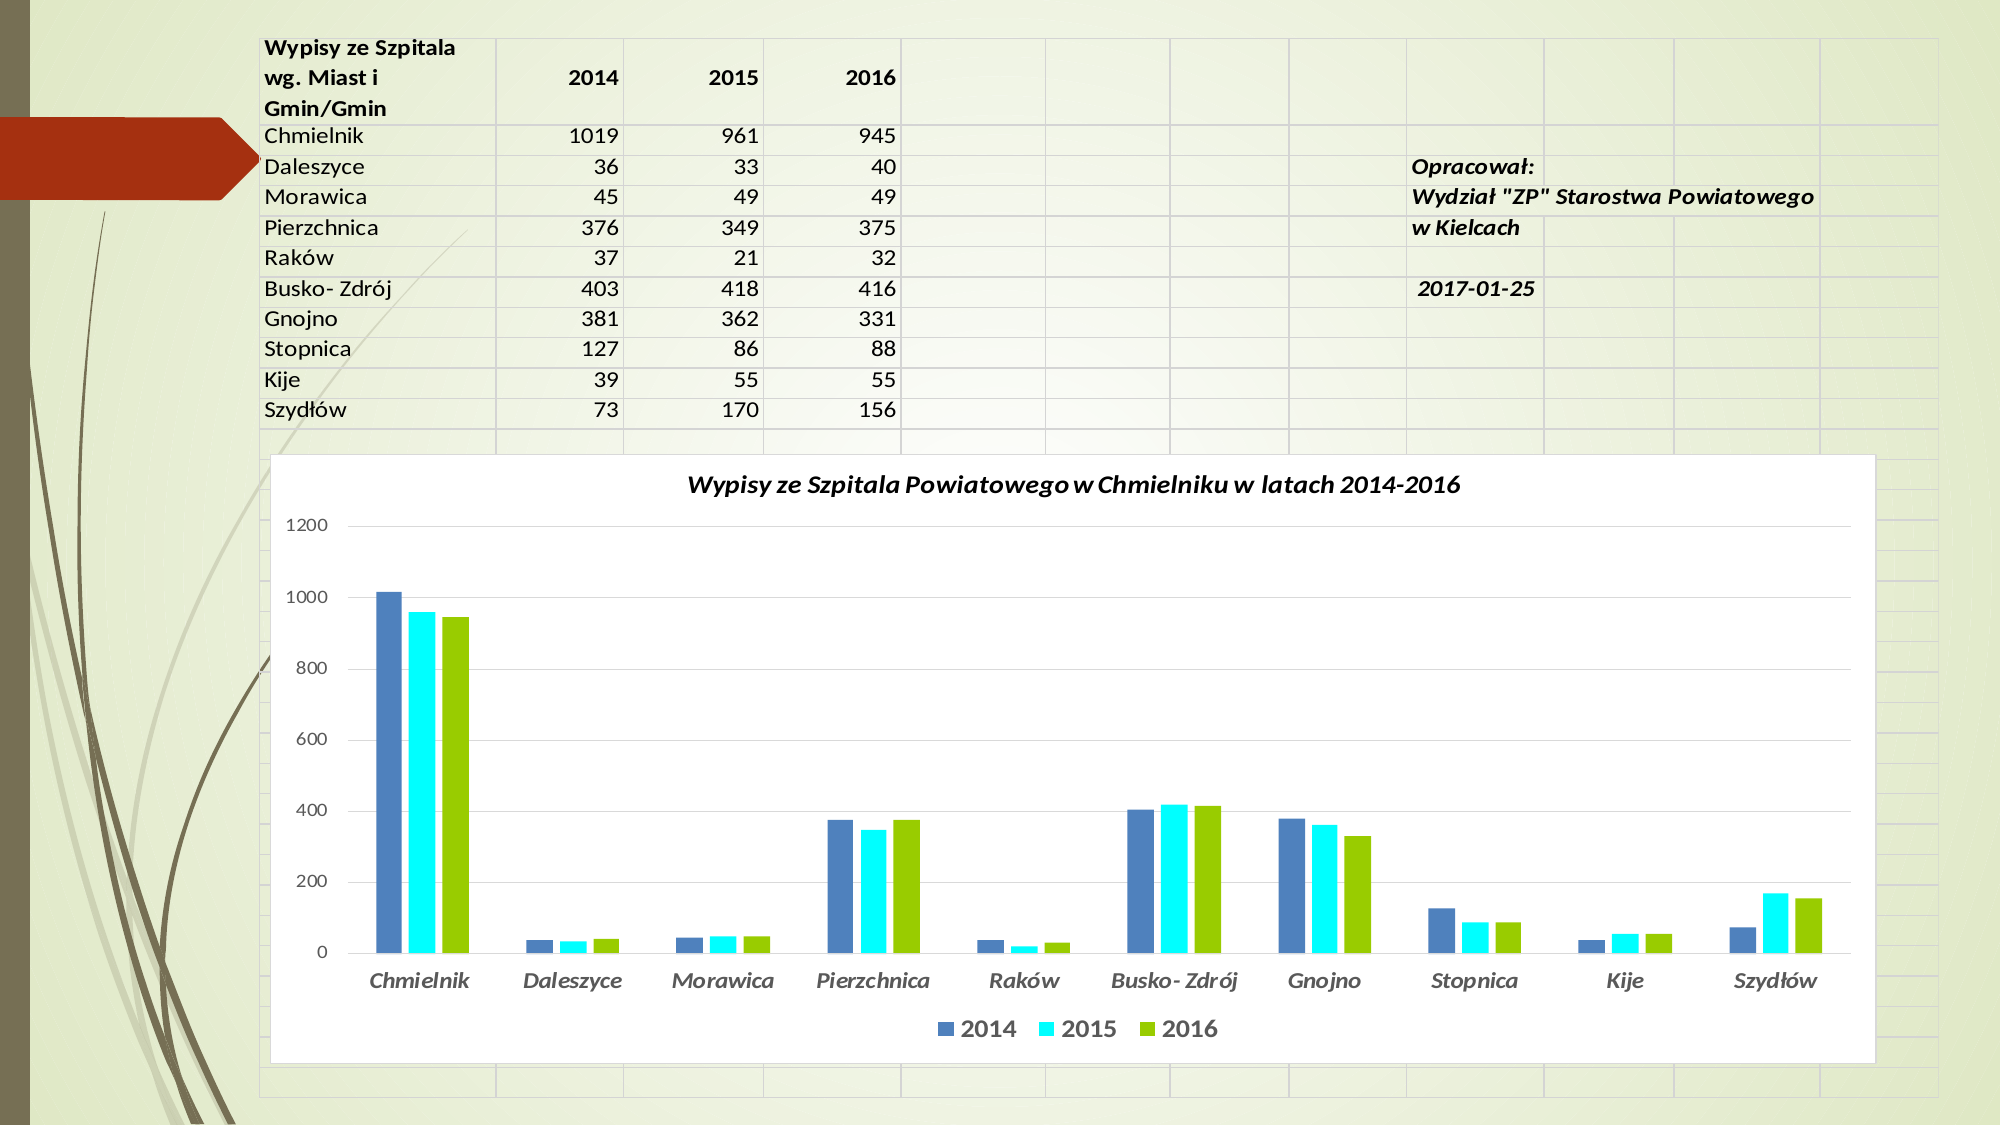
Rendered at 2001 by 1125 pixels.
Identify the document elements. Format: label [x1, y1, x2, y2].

picture [258, 38, 1940, 1099]
